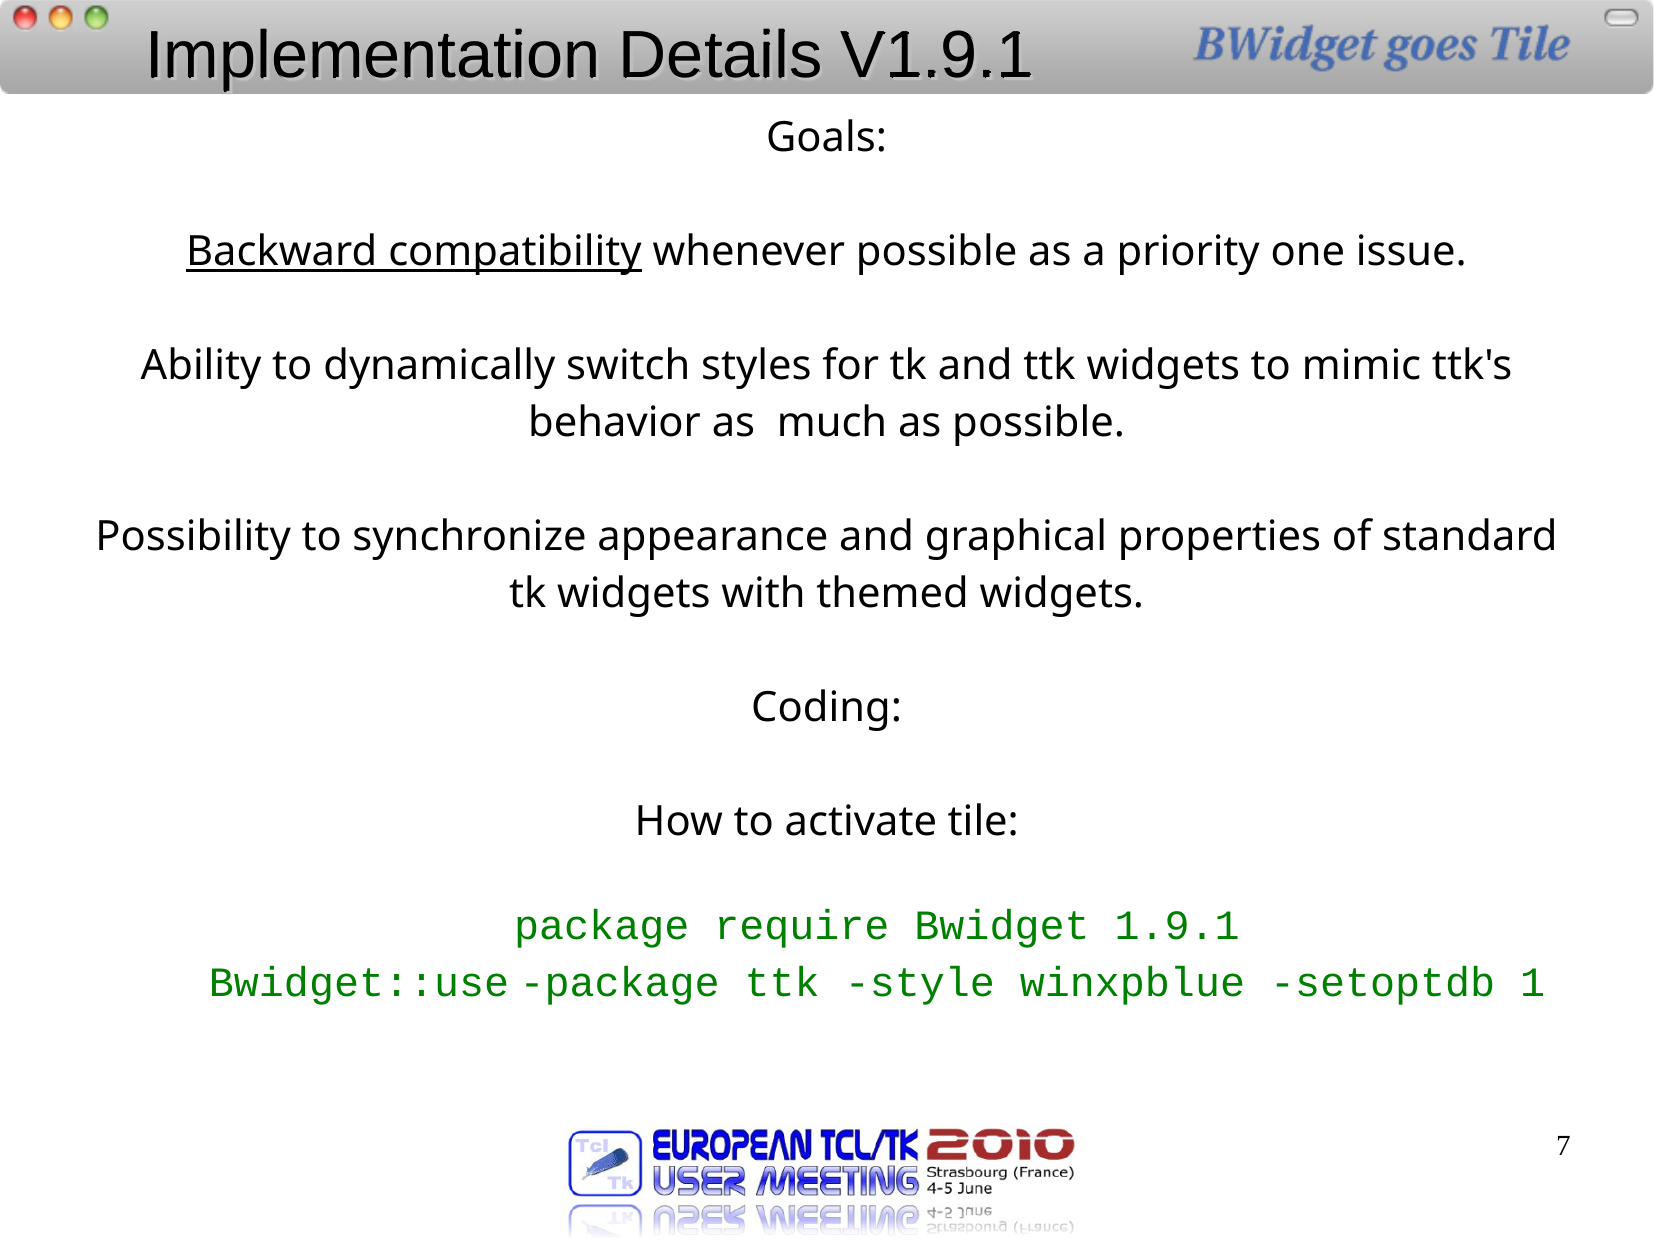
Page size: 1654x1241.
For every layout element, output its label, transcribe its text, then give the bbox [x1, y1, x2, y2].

picture [0, 0, 1654, 94]
picture [562, 1124, 1088, 1238]
title Implementation Details V1.9.1 [145, 16, 1156, 93]
subtitle Goals: Backward compatibility whenever possible as a priority one issue. Ability to dynamically switch styles for tk and ttk widgets to mimic ttk's behavior as much as possible. Possibility to synchronize appearance and graphical properties of standard tk widgets with themed widgets. Coding: How to activate tile: package require Bwidget 1.9.1 Bwidget::use -package ttk -style winxpblue -setoptdb 1 [82, 107, 1571, 1056]
